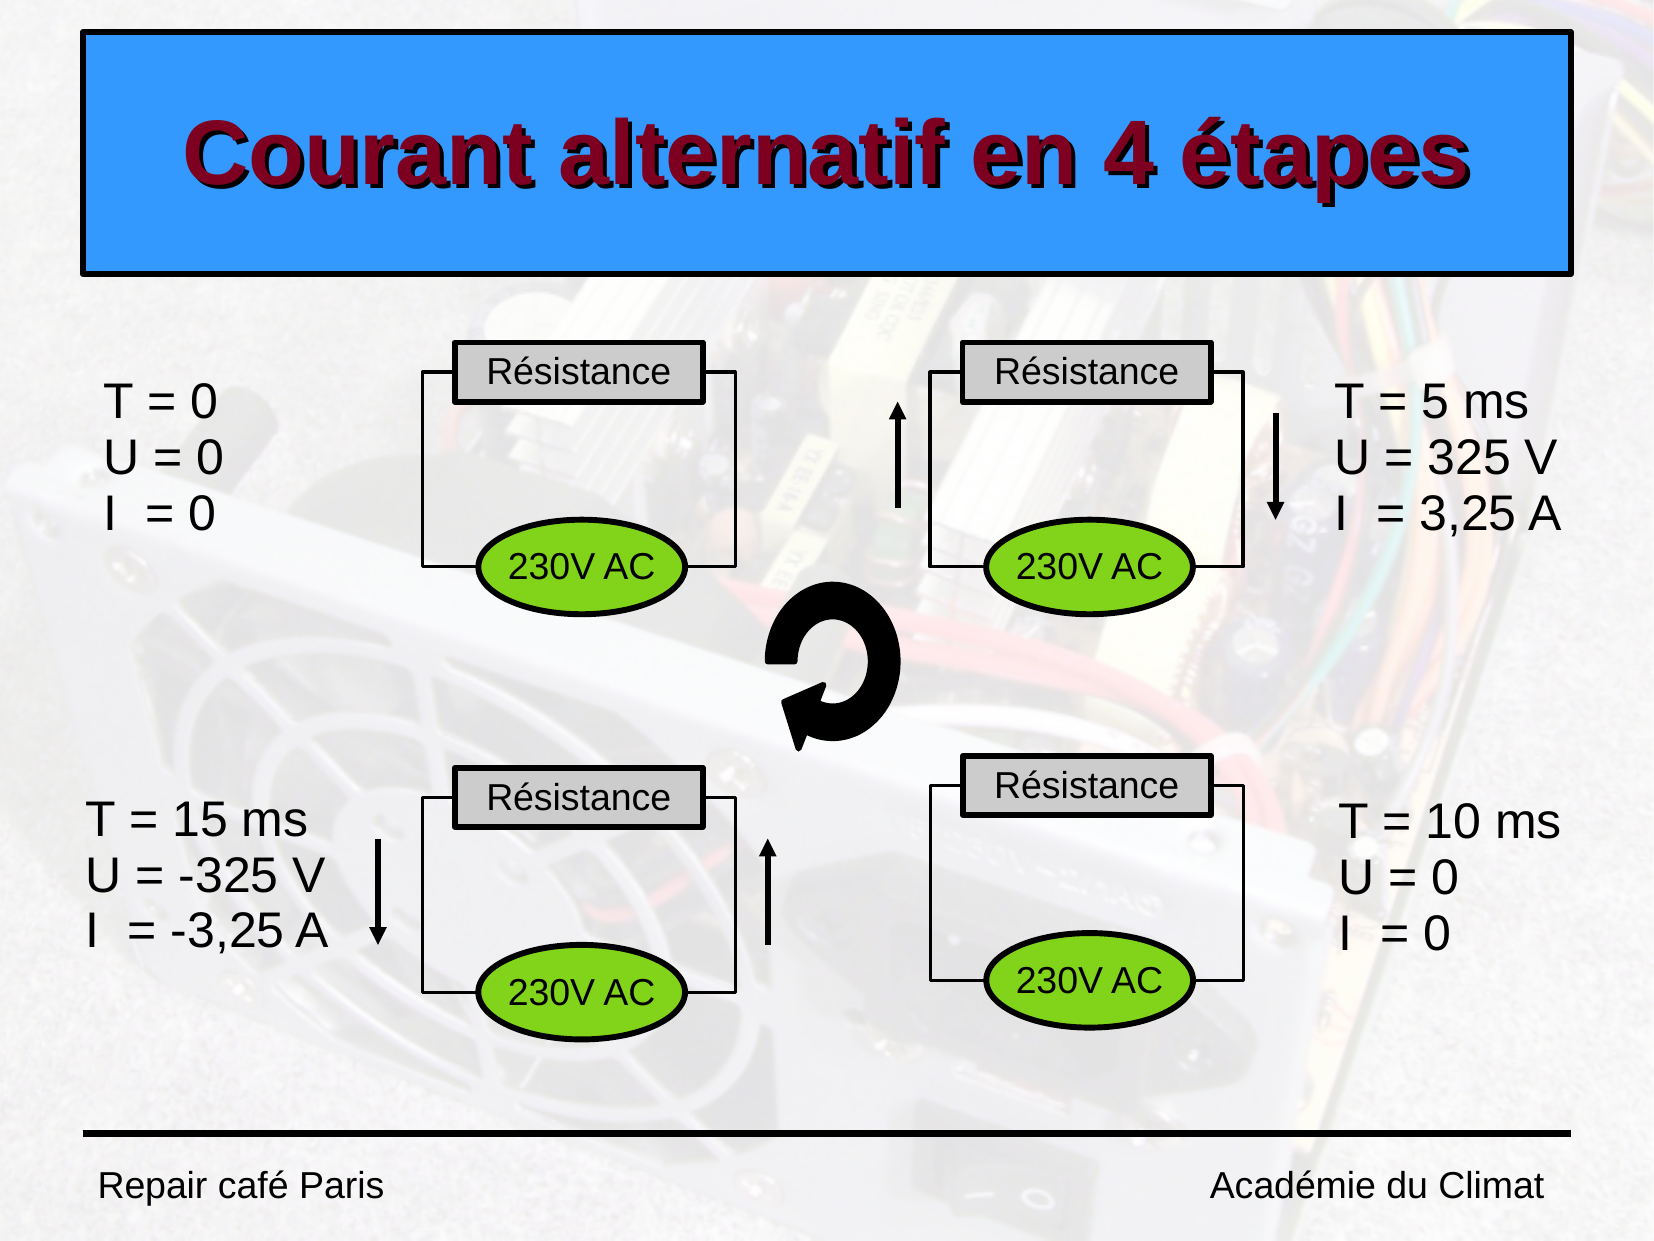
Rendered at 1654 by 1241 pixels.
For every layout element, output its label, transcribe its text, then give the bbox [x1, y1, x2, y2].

text_box Résistance [454, 767, 703, 827]
text_box T = 0 U = 0 I = 0 [88, 366, 278, 549]
text_box 230V AC [478, 944, 685, 1040]
text_box 230V AC [478, 519, 686, 615]
picture [0, 0, 1654, 1241]
text_box Repair café Paris Académie du Climat [82, 1157, 1571, 1214]
text_box T = 5 ms U = 325 V I = 3,25 A [1319, 366, 1577, 604]
text_box Résistance [962, 342, 1211, 402]
text_box Résistance [454, 342, 703, 402]
text_box T = 15 ms U = -325 V I = -3,25 A [70, 783, 364, 999]
text_box T = 10 ms U = 0 I = 0 [1323, 786, 1578, 969]
text_box [767, 584, 898, 749]
text_box Résistance [962, 755, 1211, 815]
title Courant alternatif en 4 étapes [82, 32, 1571, 274]
text_box 230V AC [986, 519, 1193, 615]
text_box 230V AC [986, 933, 1193, 1028]
